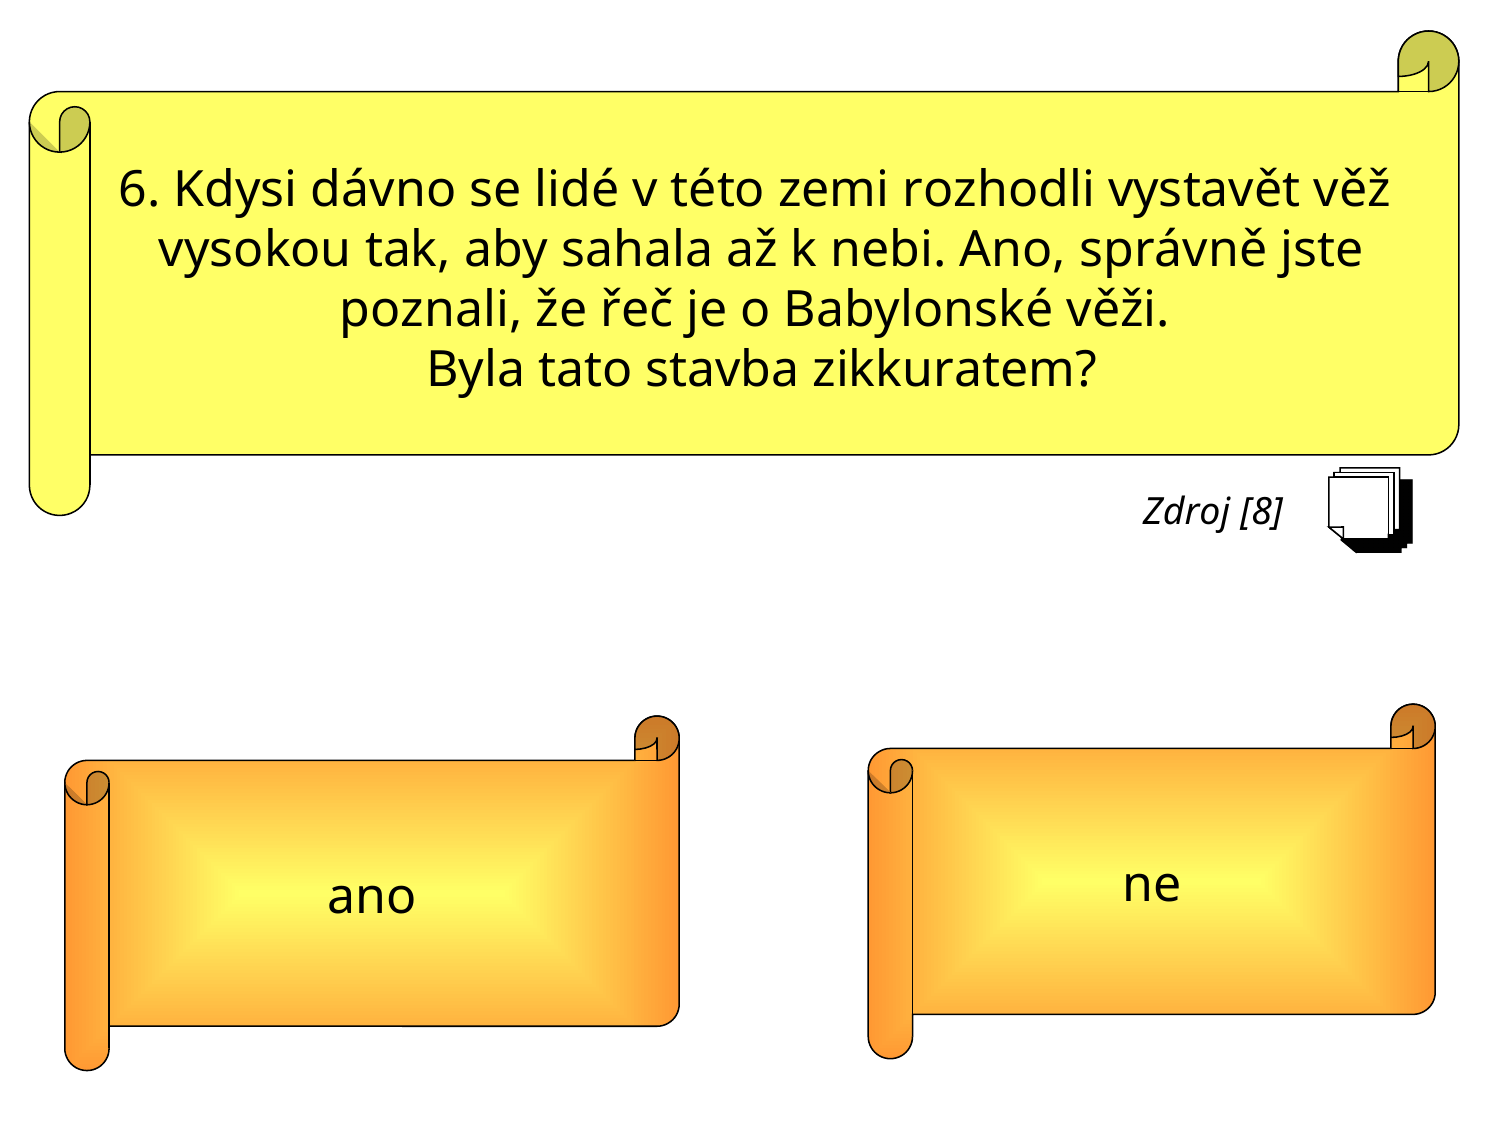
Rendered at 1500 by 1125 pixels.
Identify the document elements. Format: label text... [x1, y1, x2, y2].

text_box ano [64, 742, 680, 1027]
text_box ne [868, 777, 913, 1059]
text_box [1328, 467, 1400, 539]
text_box ne [868, 730, 1436, 1015]
text_box 6. Kdysi dávno se lidé v této zemi rozhodli vystavět věž vysokou tak, aby sahala až k nebi. Ano, správně jste poznali, že řeč je o Babylonské věži. Byla tato stavba zikkuratem? [88, 148, 1436, 405]
text_box Zdroj [8] [1128, 479, 1298, 541]
text_box [29, 31, 1459, 516]
text_box ano [64, 786, 110, 1071]
